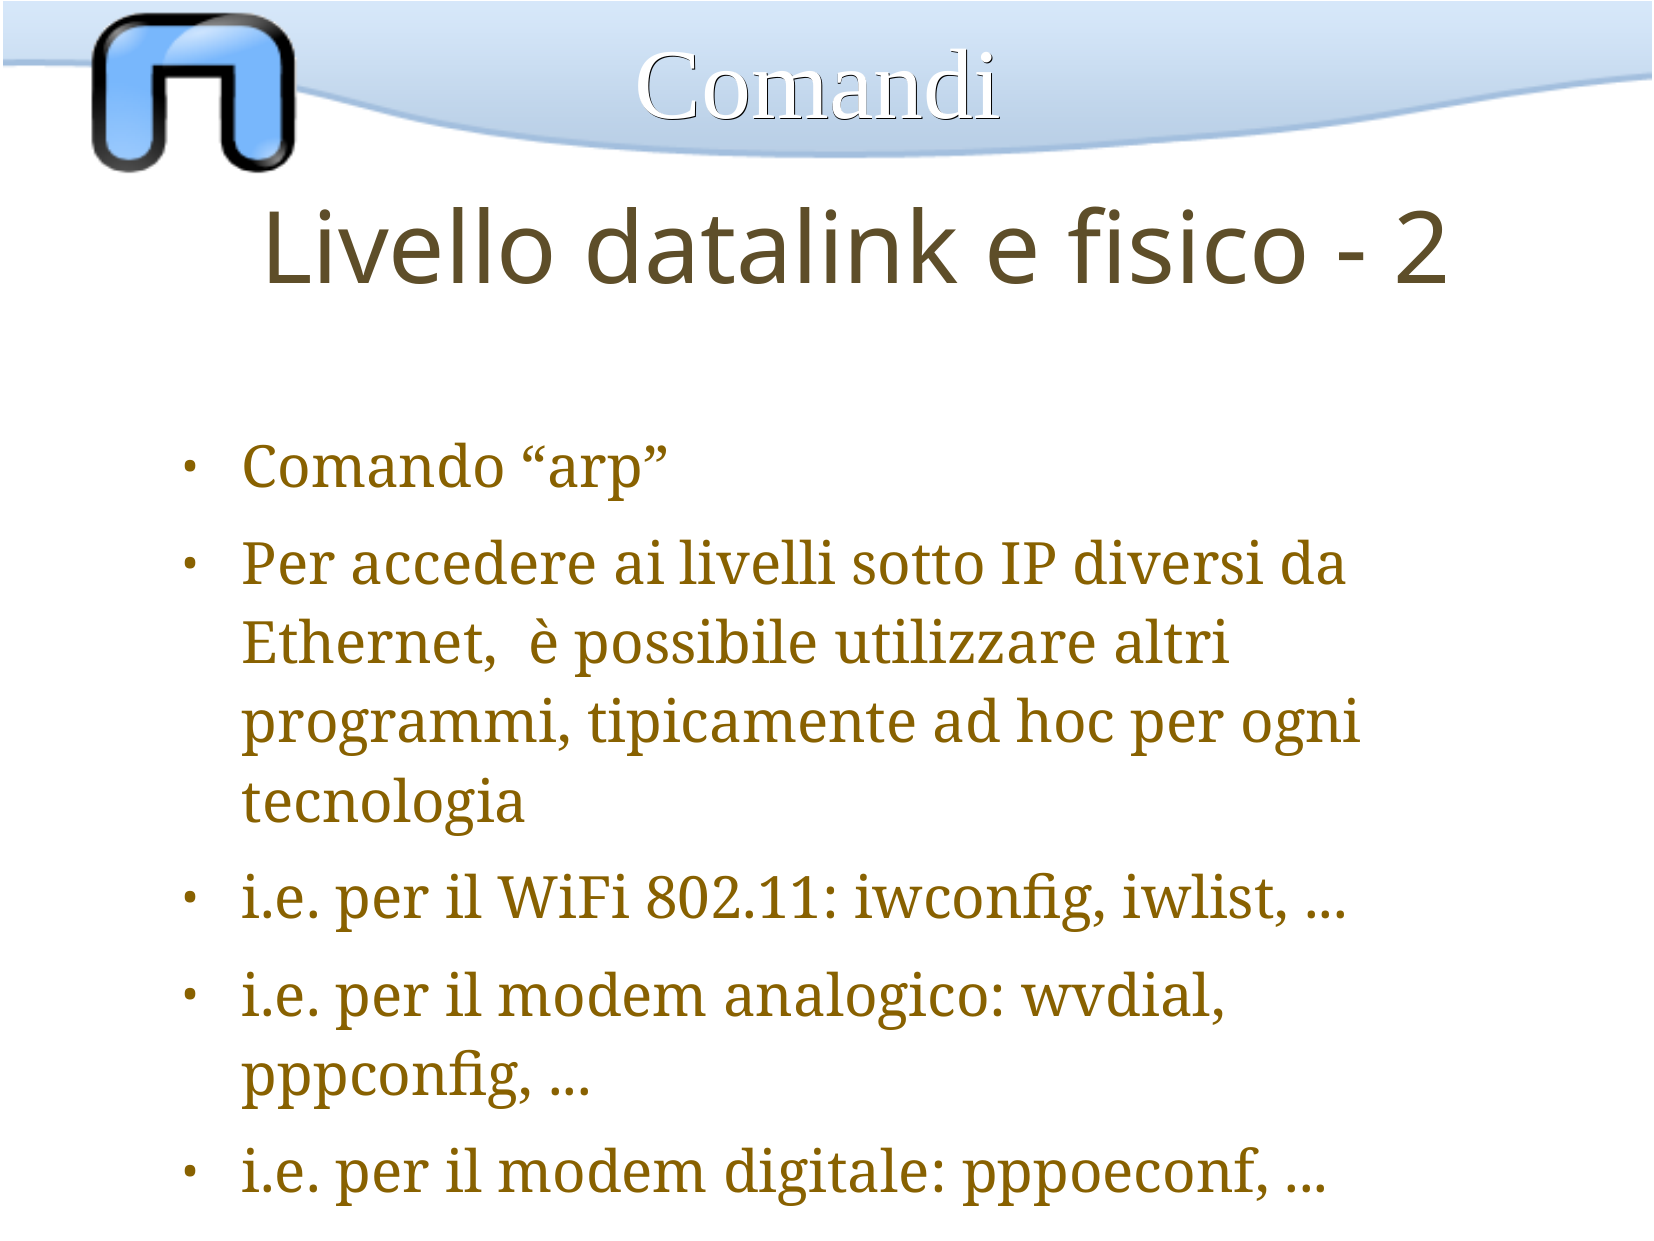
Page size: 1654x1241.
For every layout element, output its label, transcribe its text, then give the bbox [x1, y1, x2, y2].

picture [0, 0, 1654, 1241]
title Livello datalink e fisico - 2 [147, 82, 1565, 408]
text_box Comandi [573, 29, 1063, 82]
list Comando “arp” Per accedere ai livelli sotto IP diversi da Ethernet, è possibile utilizzare altri programmi, tipicamente ad hoc per ogni tecnologia i.e. per il WiFi 802.11: iwconfig, iwlist, ... i.e. per il modem analogico: wvdial, pppconfig, ... i.e. per il modem digitale: pppoeconf, ... [147, 425, 1565, 1241]
